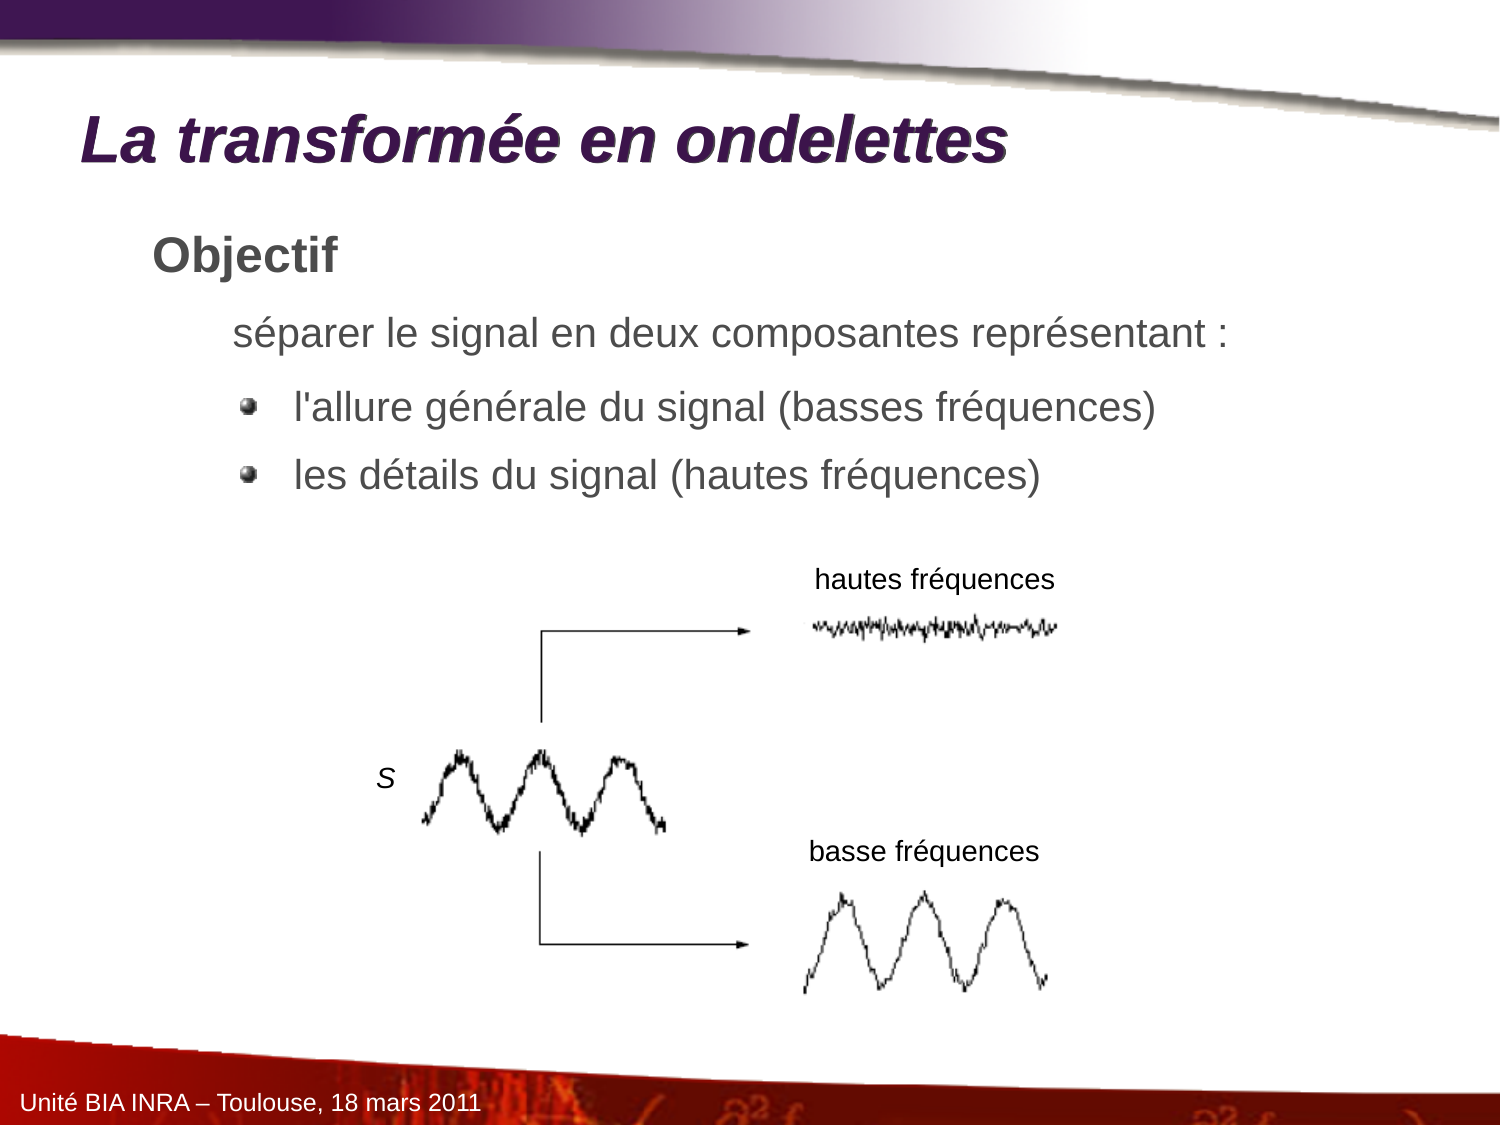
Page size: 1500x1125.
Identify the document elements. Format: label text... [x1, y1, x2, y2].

picture [0, 0, 1500, 154]
list basse fréquences [801, 835, 1048, 878]
picture [0, 524, 1500, 1125]
title La transformée en ondelettes [80, 102, 1048, 177]
list hautes fréquences [812, 562, 1058, 605]
list S [341, 762, 431, 804]
list Objectif séparer le signal en deux composantes représentant : l'allure générale du signal (basses fréquences) les détails du signal (hautes fréquences) [152, 227, 1351, 501]
